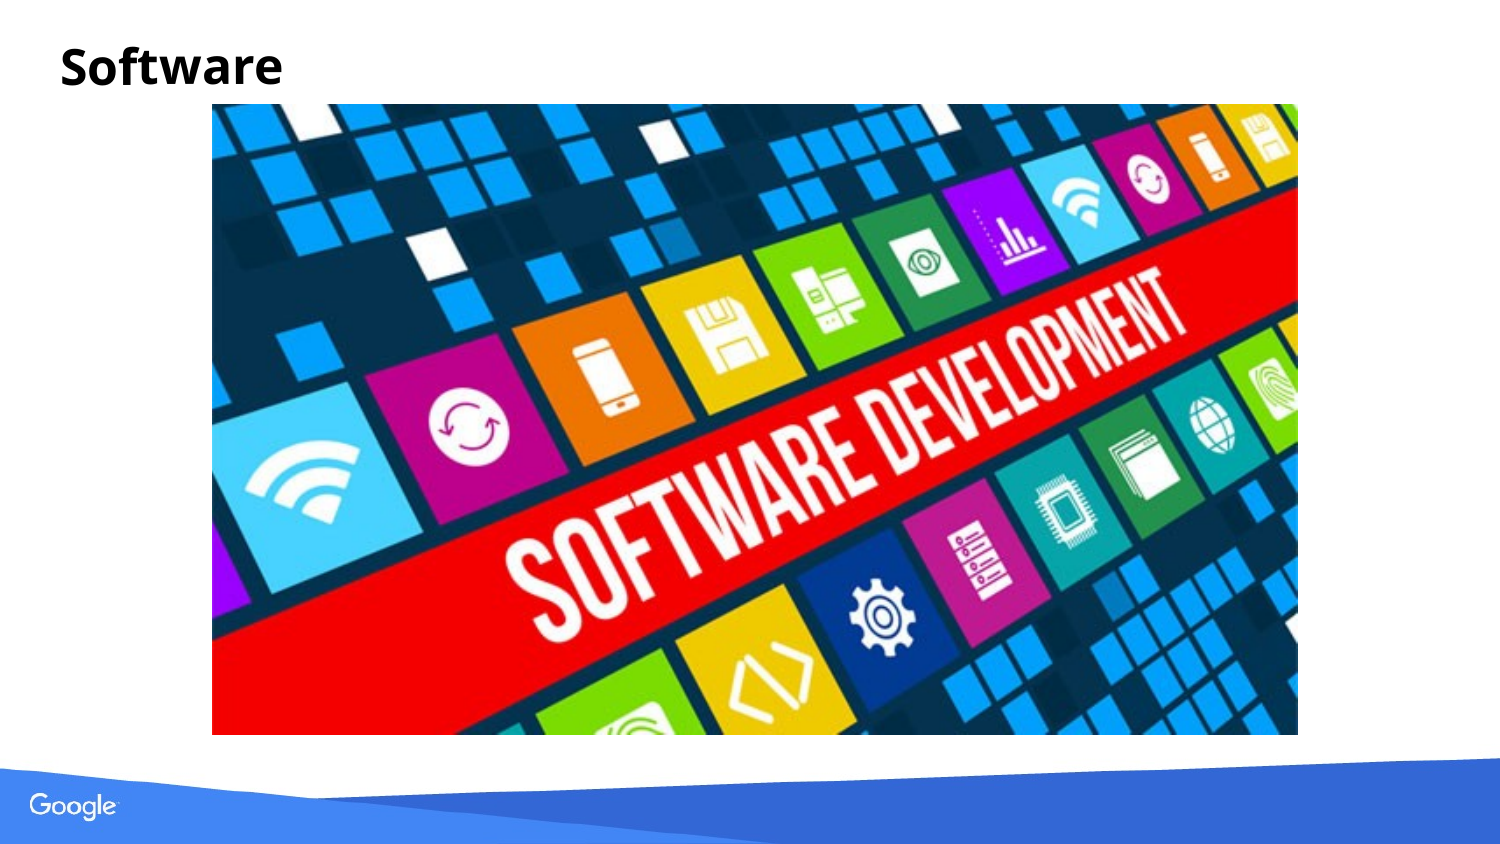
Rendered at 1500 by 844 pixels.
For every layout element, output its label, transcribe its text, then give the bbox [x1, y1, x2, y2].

picture [510, 104, 515, 112]
picture [0, 0, 1500, 844]
text_box Software [44, 14, 1500, 142]
picture [1015, 104, 1028, 112]
